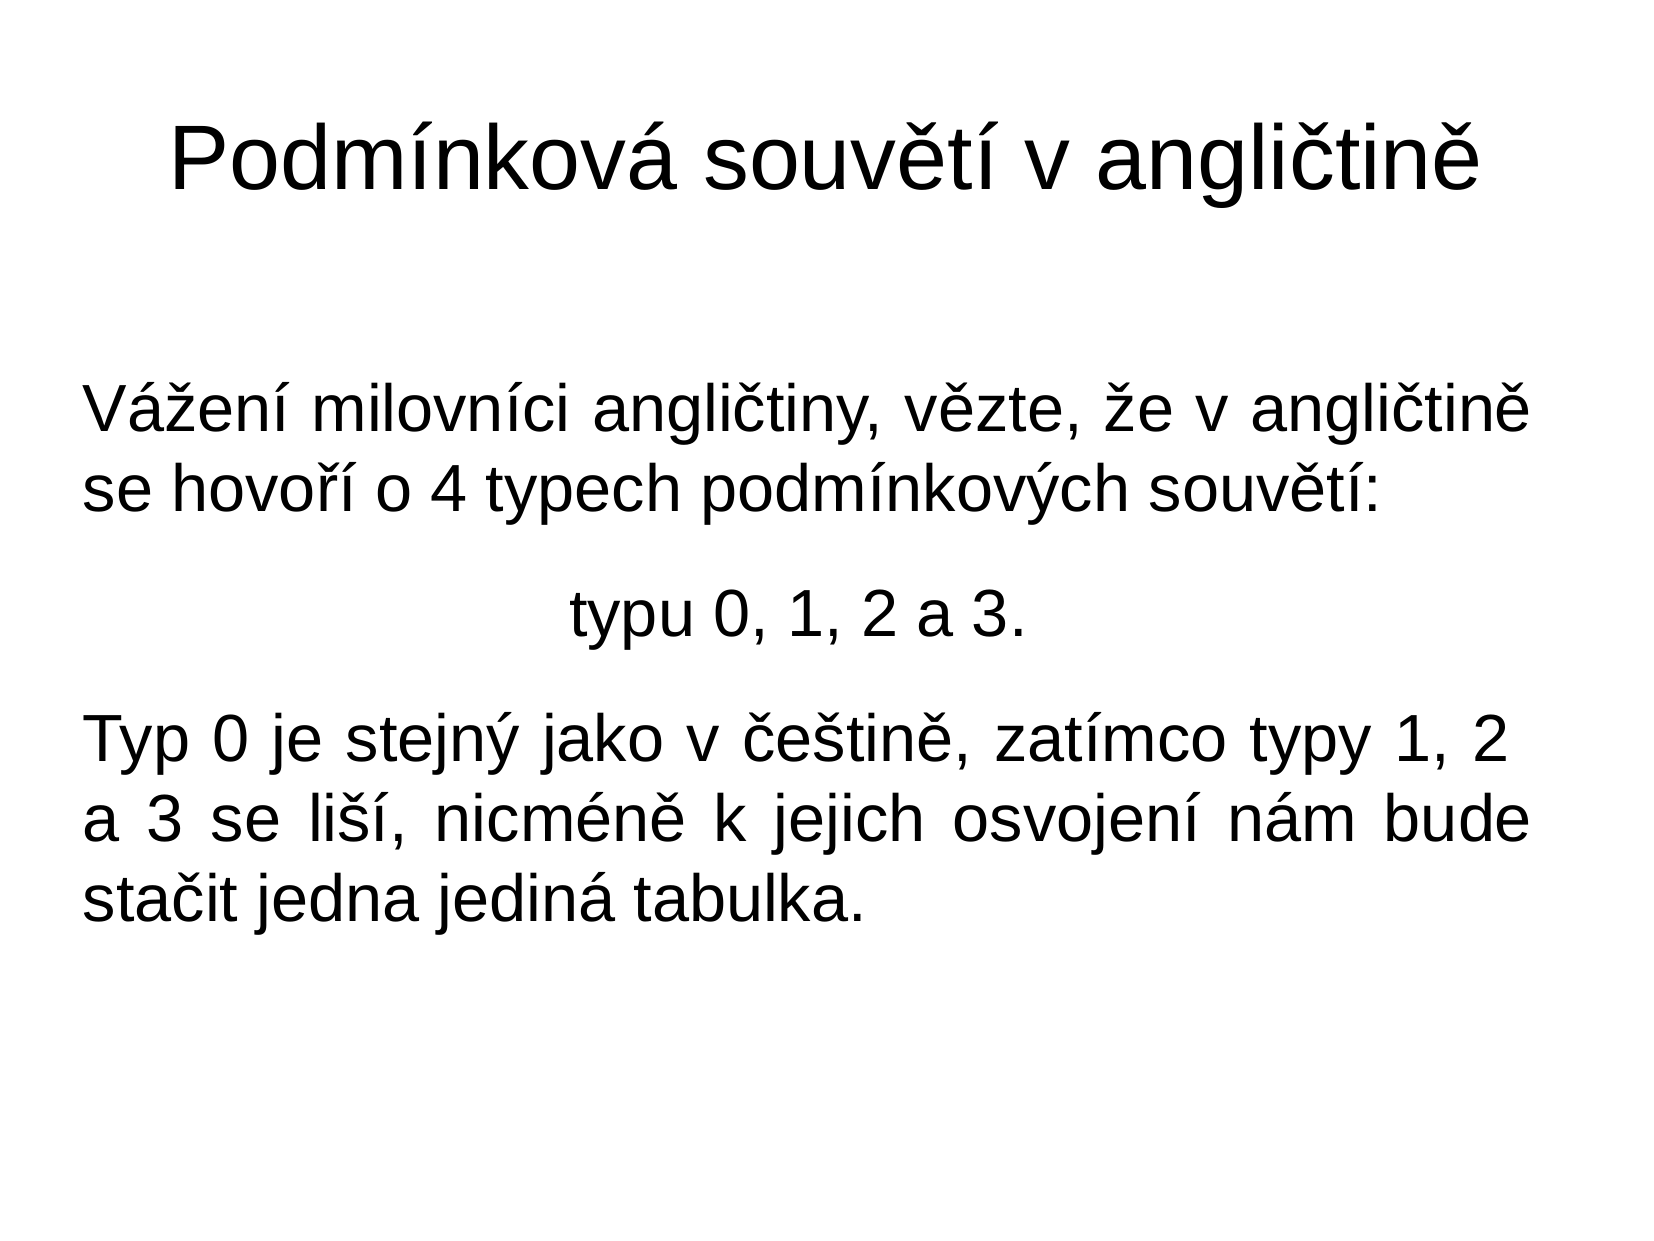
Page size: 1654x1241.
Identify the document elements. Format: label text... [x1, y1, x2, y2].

text_box Podmínková souvětí v angličtině [83, 49, 1570, 256]
text_box Vážení milovníci angličtiny, vězte, že v angličtině se hovoří o 4 typech podmínkových souvětí: typu 0, 1, 2 a 3. Typ 0 je stejný jako v češtině, zatímco typy 1, 2 a 3 se liší, nicméně k jejich osvojení nám bude stačit jedna jediná tabulka. [83, 290, 1570, 1009]
